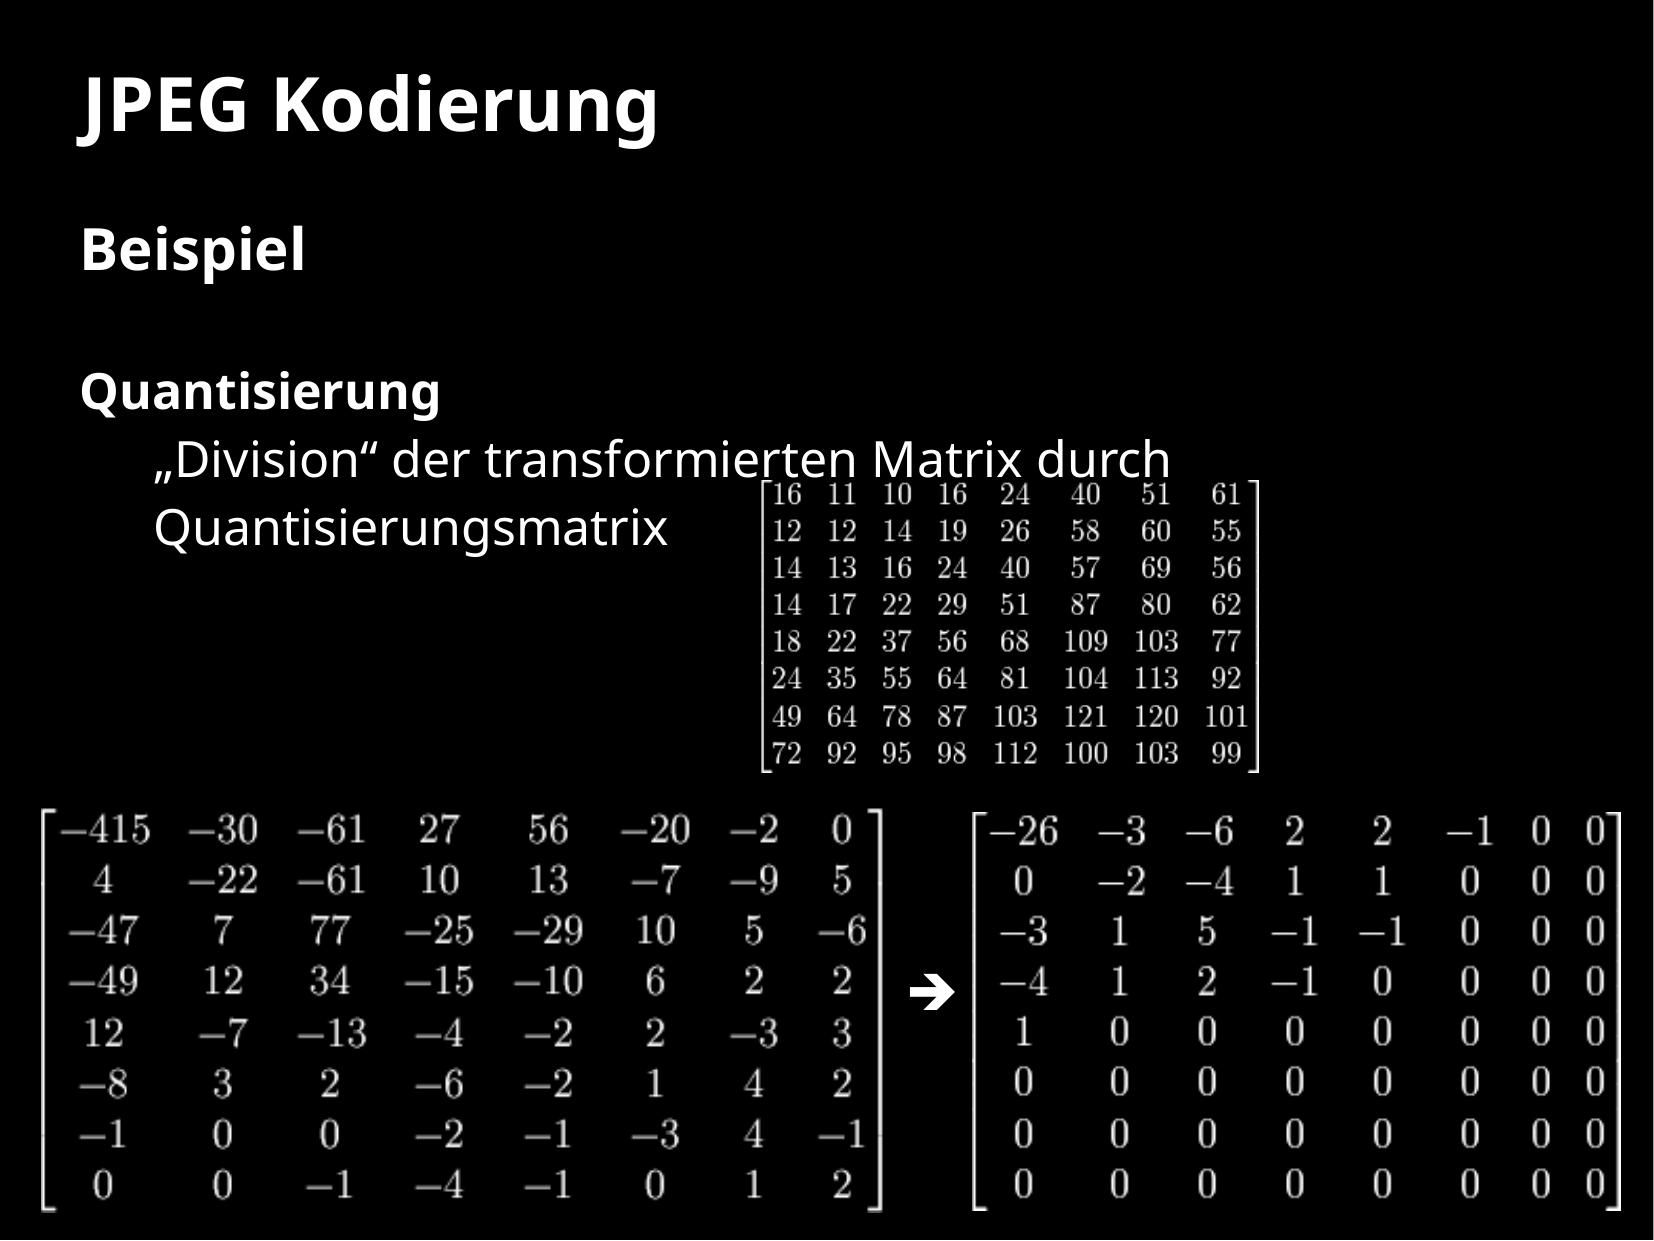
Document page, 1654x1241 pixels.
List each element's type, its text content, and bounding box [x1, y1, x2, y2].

text_box Beispiel Quantisierung „Division“ der transformierten Matrix durch Quantisierungsmatrix [59, 194, 1260, 533]
text_box  [885, 962, 980, 1045]
picture [761, 480, 1259, 773]
picture [41, 805, 887, 1213]
title JPEG Kodierung [82, 56, 1571, 250]
picture [972, 812, 1621, 1211]
